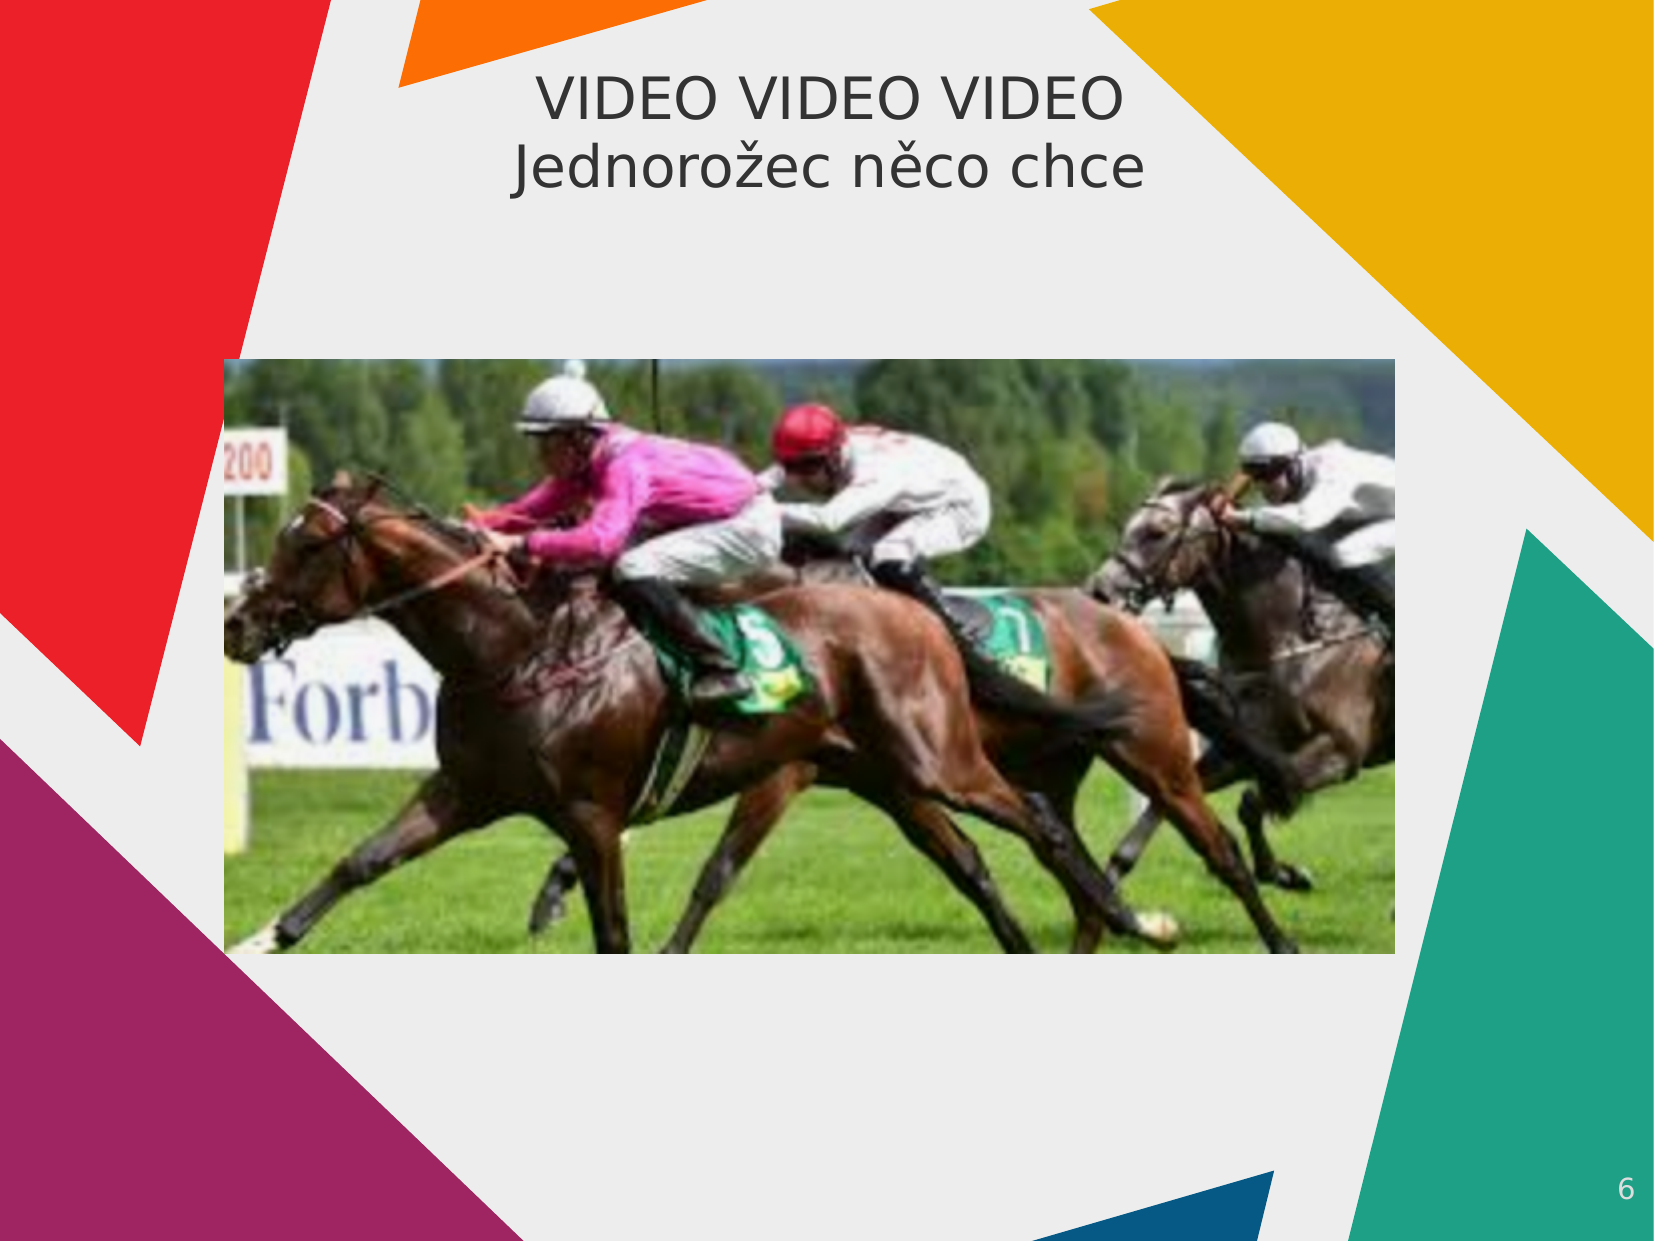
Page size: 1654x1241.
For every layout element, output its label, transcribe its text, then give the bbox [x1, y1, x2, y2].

title VIDEO VIDEO VIDEO Jednorožec něco chce [289, 65, 1372, 359]
picture [224, 359, 1396, 954]
